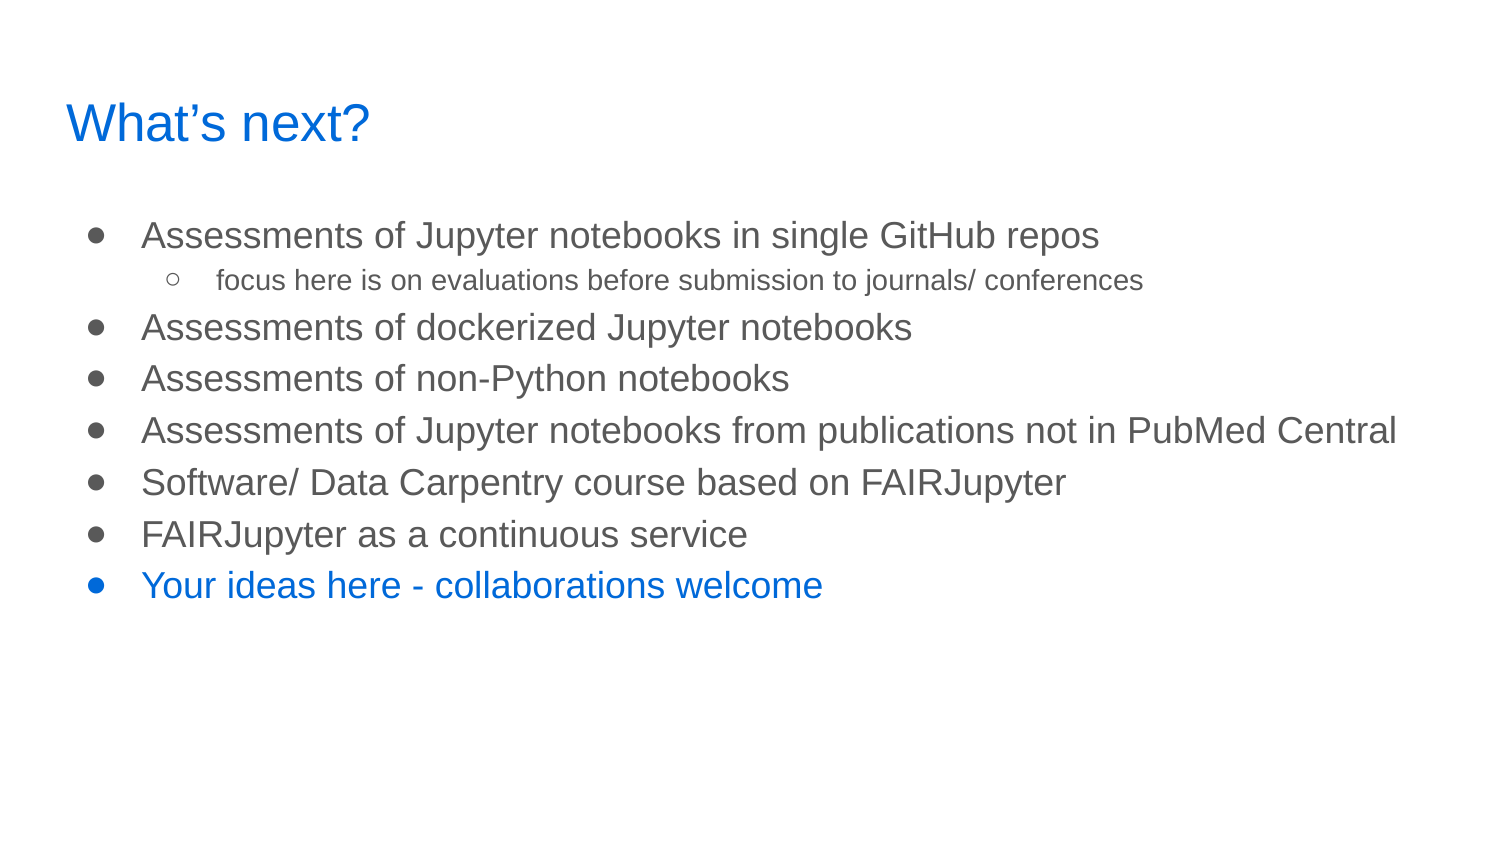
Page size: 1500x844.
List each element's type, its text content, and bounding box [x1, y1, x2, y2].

title What’s next? [51, 72, 1449, 167]
list Assessments of Jupyter notebooks in single GitHub repos focus here is on evaluations before submission to journals/ conferences Assessments of dockerized Jupyter notebooks Assessments of non-Python notebooks Assessments of Jupyter notebooks from publications not in PubMed Central Software/ Data Carpentry course based on FAIRJupyter FAIRJupyter as a continuous service Your ideas here - collaborations welcome [51, 189, 1449, 750]
